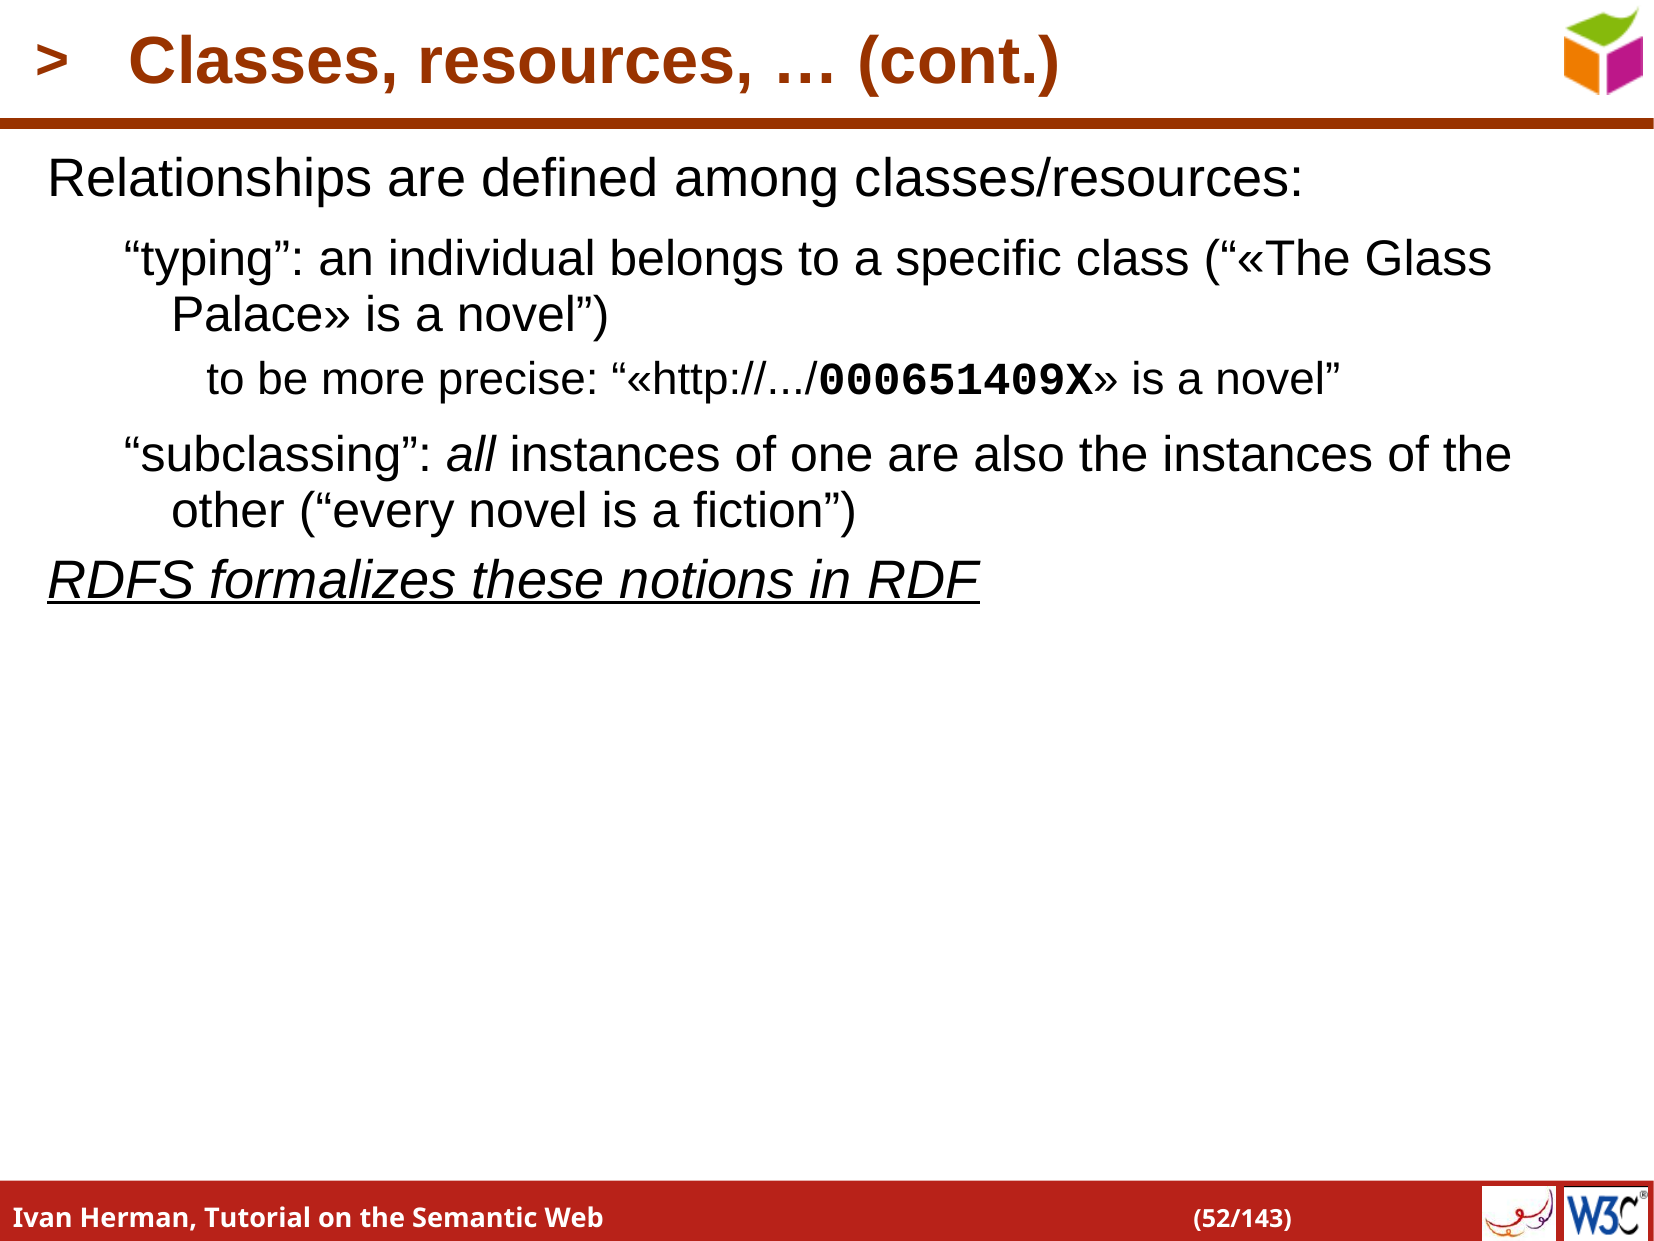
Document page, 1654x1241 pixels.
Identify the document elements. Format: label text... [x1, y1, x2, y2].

picture [1482, 1186, 1556, 1241]
title Classes, resources, … (cont.) [93, 0, 1493, 119]
list Relationships are defined among classes/resources: “typing”: an individual belongs to a specific class (“«The Glass Palace» is a novel”) to be more precise: “«http://.../000651409X» is a novel” “subclassing”: all instances of one are also the instances of the other (“every novel is a fiction”) RDFS formalizes these notions in RDF [29, 147, 1624, 1134]
picture [1564, 5, 1643, 95]
picture [1564, 1186, 1648, 1241]
